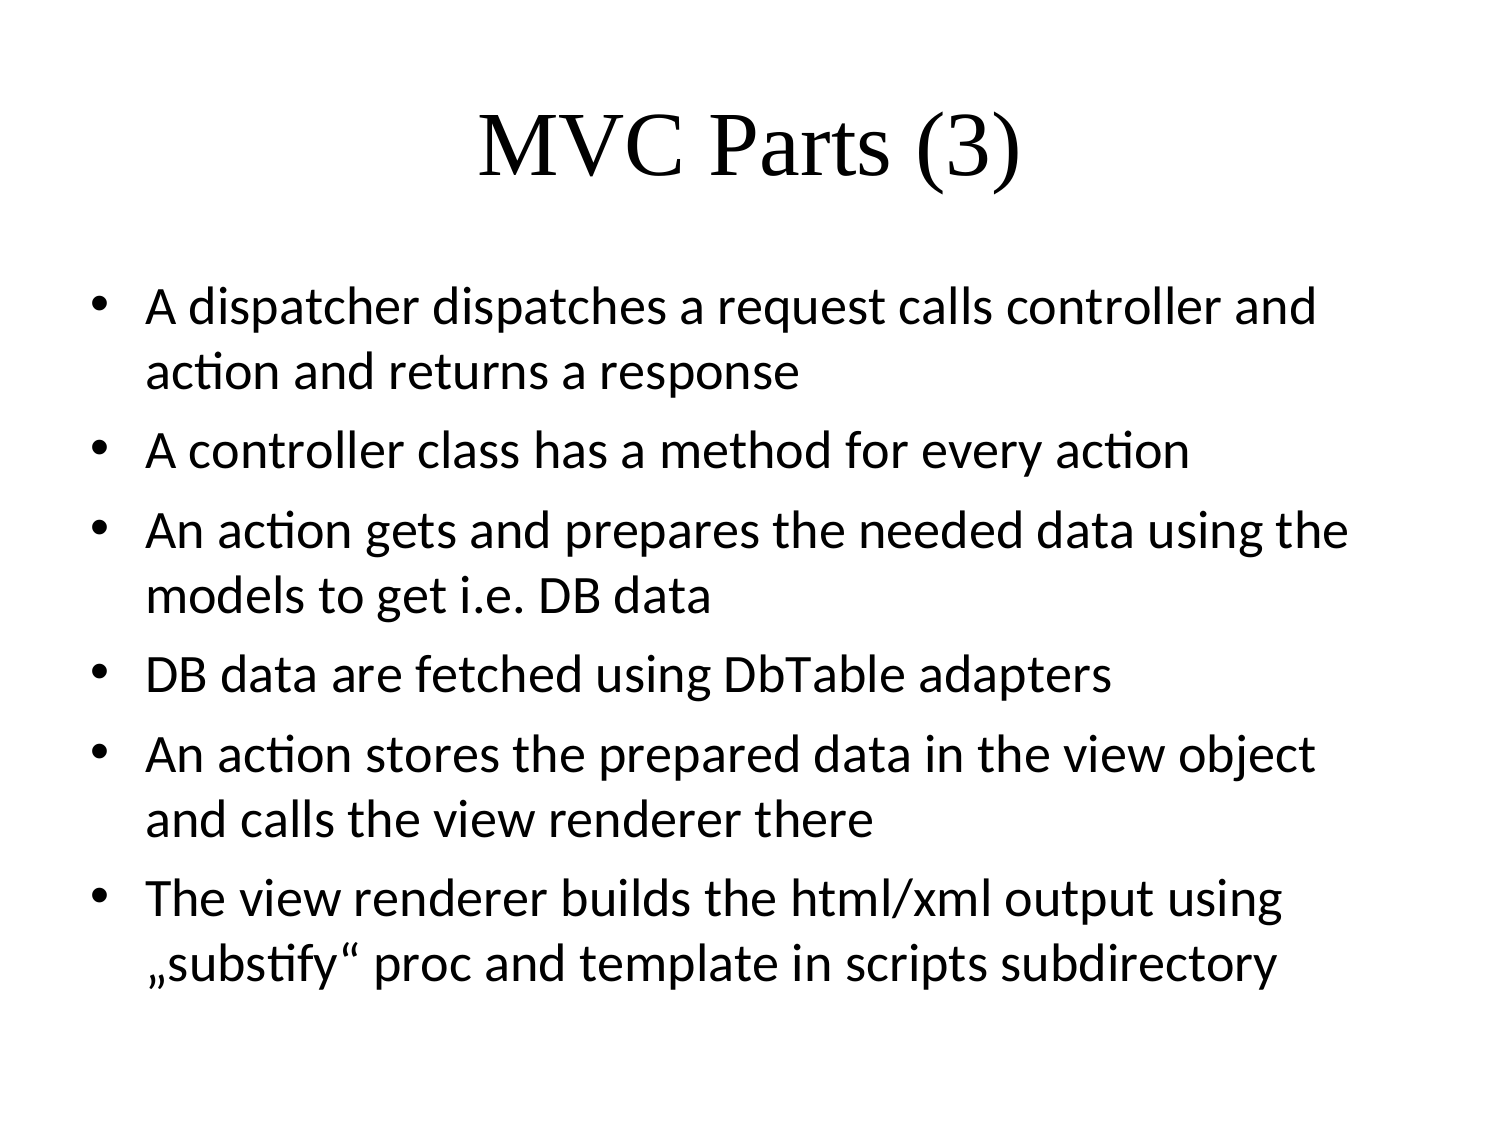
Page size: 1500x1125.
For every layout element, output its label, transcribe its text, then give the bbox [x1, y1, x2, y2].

text_box A dispatcher dispatches a request calls controller and action and returns a response A controller class has a method for every action An action gets and prepares the needed data using the models to get i.e. DB data DB data are fetched using DbTable adapters An action stores the prepared data in the view object and calls the view renderer there The view renderer builds the html/xml output using „substify“ proc and template in scripts subdirectory [75, 262, 1426, 1005]
text_box MVC Parts (3)‏ [75, 45, 1426, 233]
